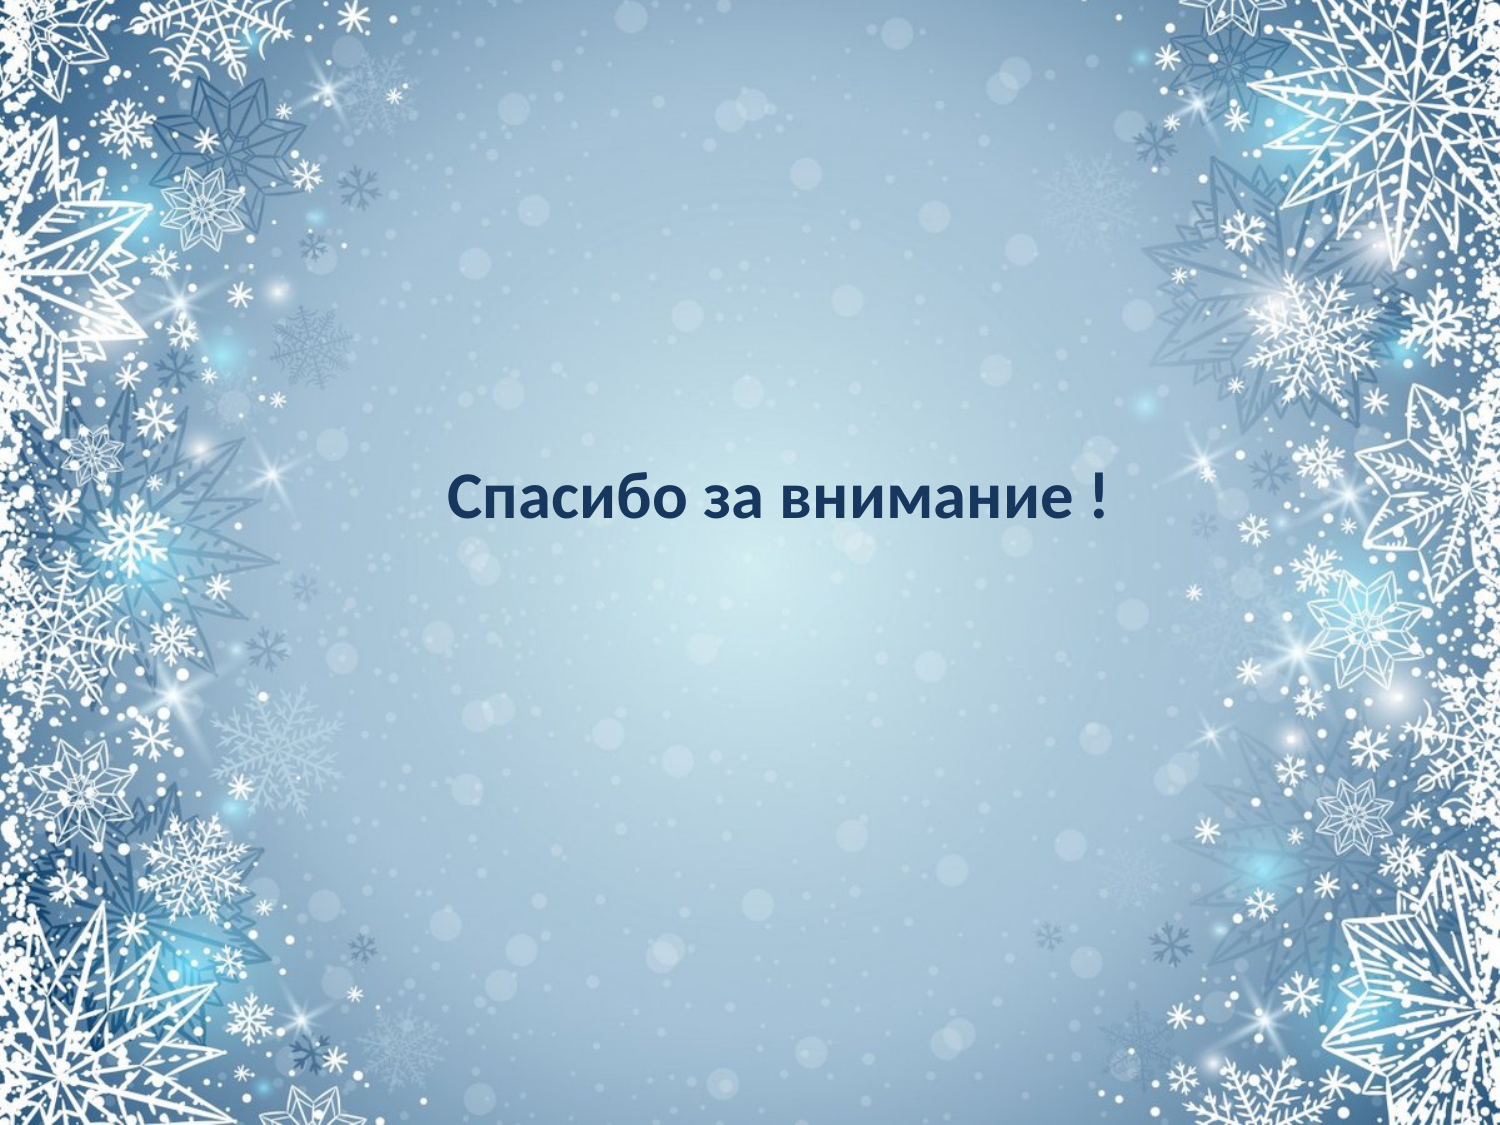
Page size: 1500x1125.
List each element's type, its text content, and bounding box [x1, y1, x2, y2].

text_box Спасибо за внимание ! [395, 444, 1164, 541]
picture [0, 0, 1500, 1125]
